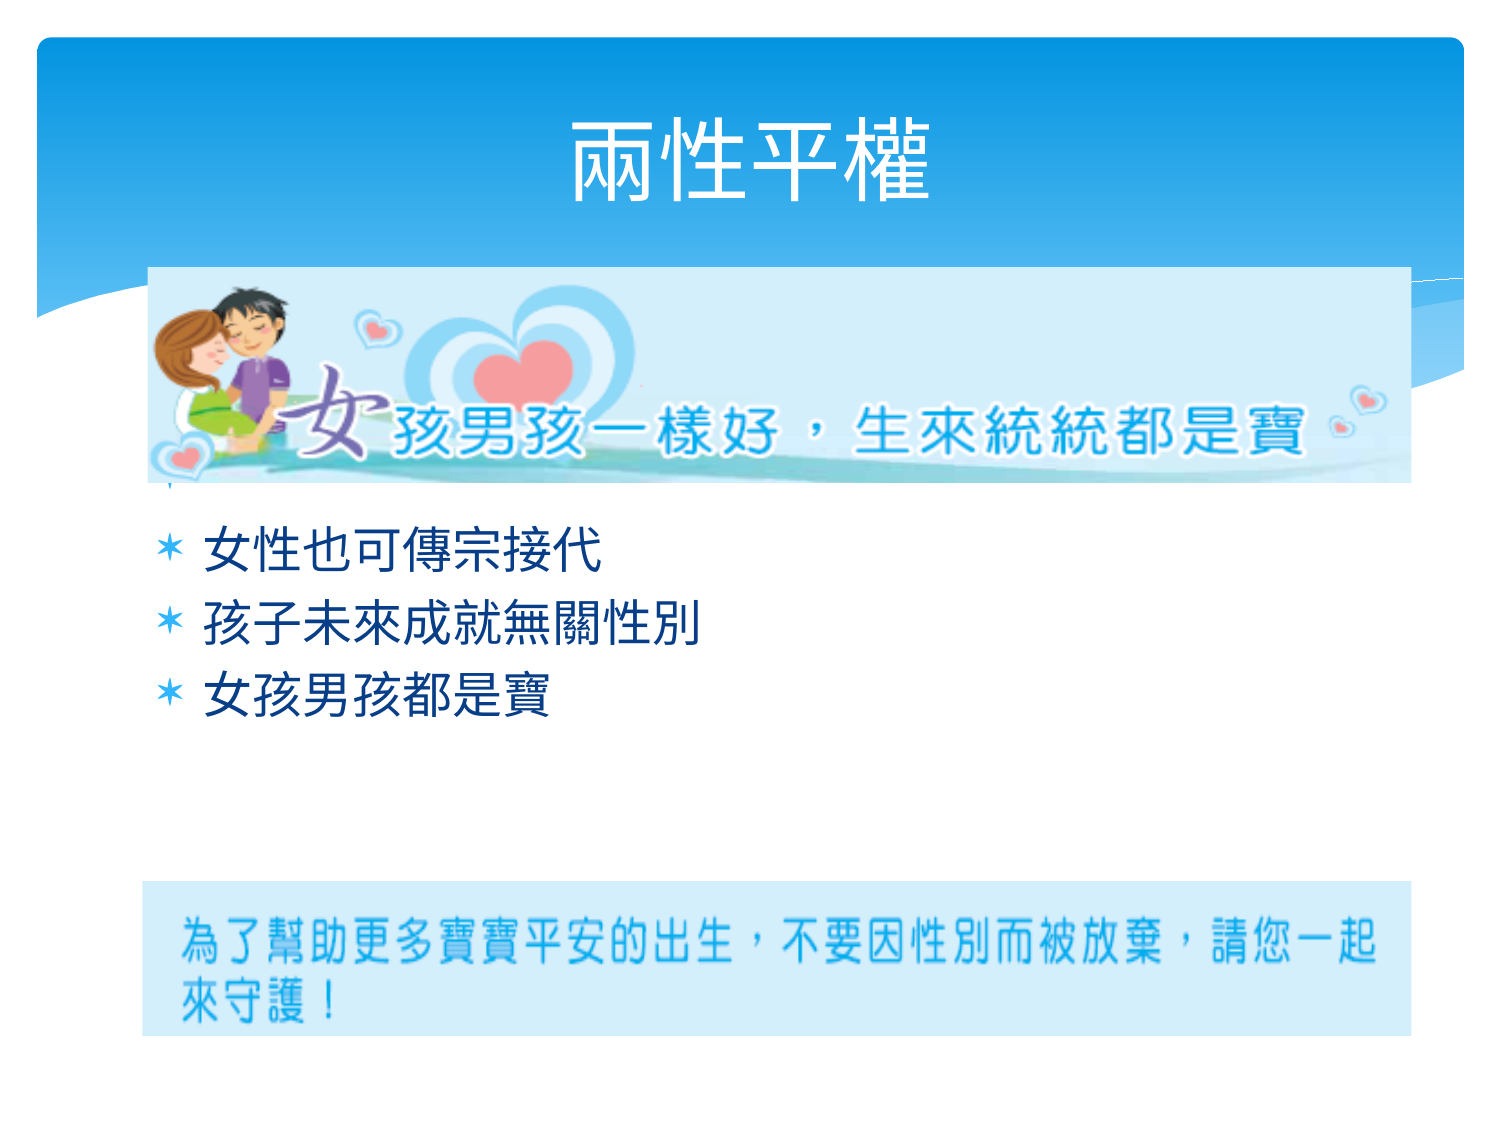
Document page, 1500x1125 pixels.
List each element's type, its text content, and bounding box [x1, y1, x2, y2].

list 女性也可傳宗接代 孩子未來成就無關性別 女孩男孩都是寶 [142, 438, 1359, 881]
picture [142, 881, 1412, 1036]
title 兩性平權 [75, 55, 1426, 261]
picture [147, 267, 1412, 483]
